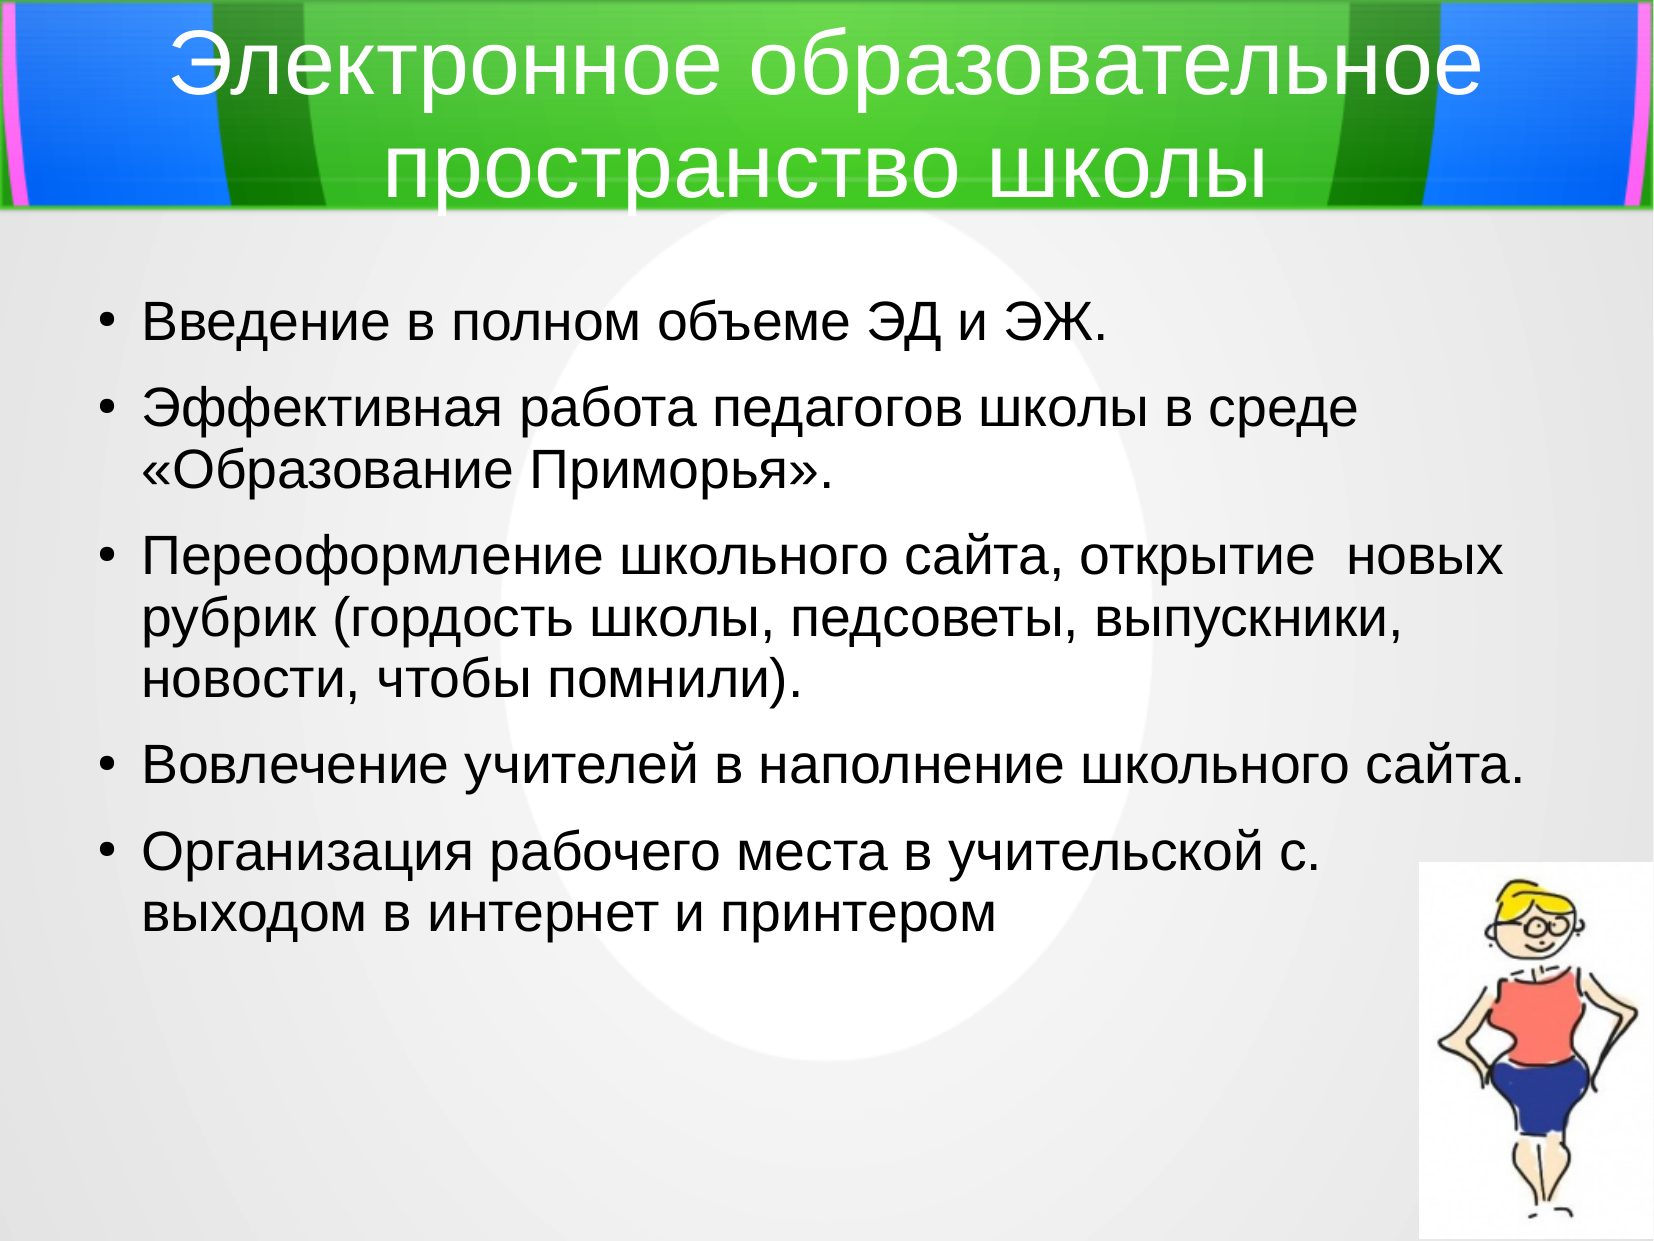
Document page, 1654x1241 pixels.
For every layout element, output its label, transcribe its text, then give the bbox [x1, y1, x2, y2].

list Введение в полном объеме ЭД и ЭЖ. Эффективная работа педагогов школы в среде «Образование Приморья». Переоформление школьного сайта, открытие новых рубрик (гордость школы, педсоветы, выпускники, новости, чтобы помнили). Вовлечение учителей в наполнение школьного сайта. Организация рабочего места в учительской с. выходом в интернет и принтером [82, 290, 1538, 1010]
title Электронное образовательное пространство школы [82, 11, 1571, 217]
picture [0, 0, 1654, 1241]
